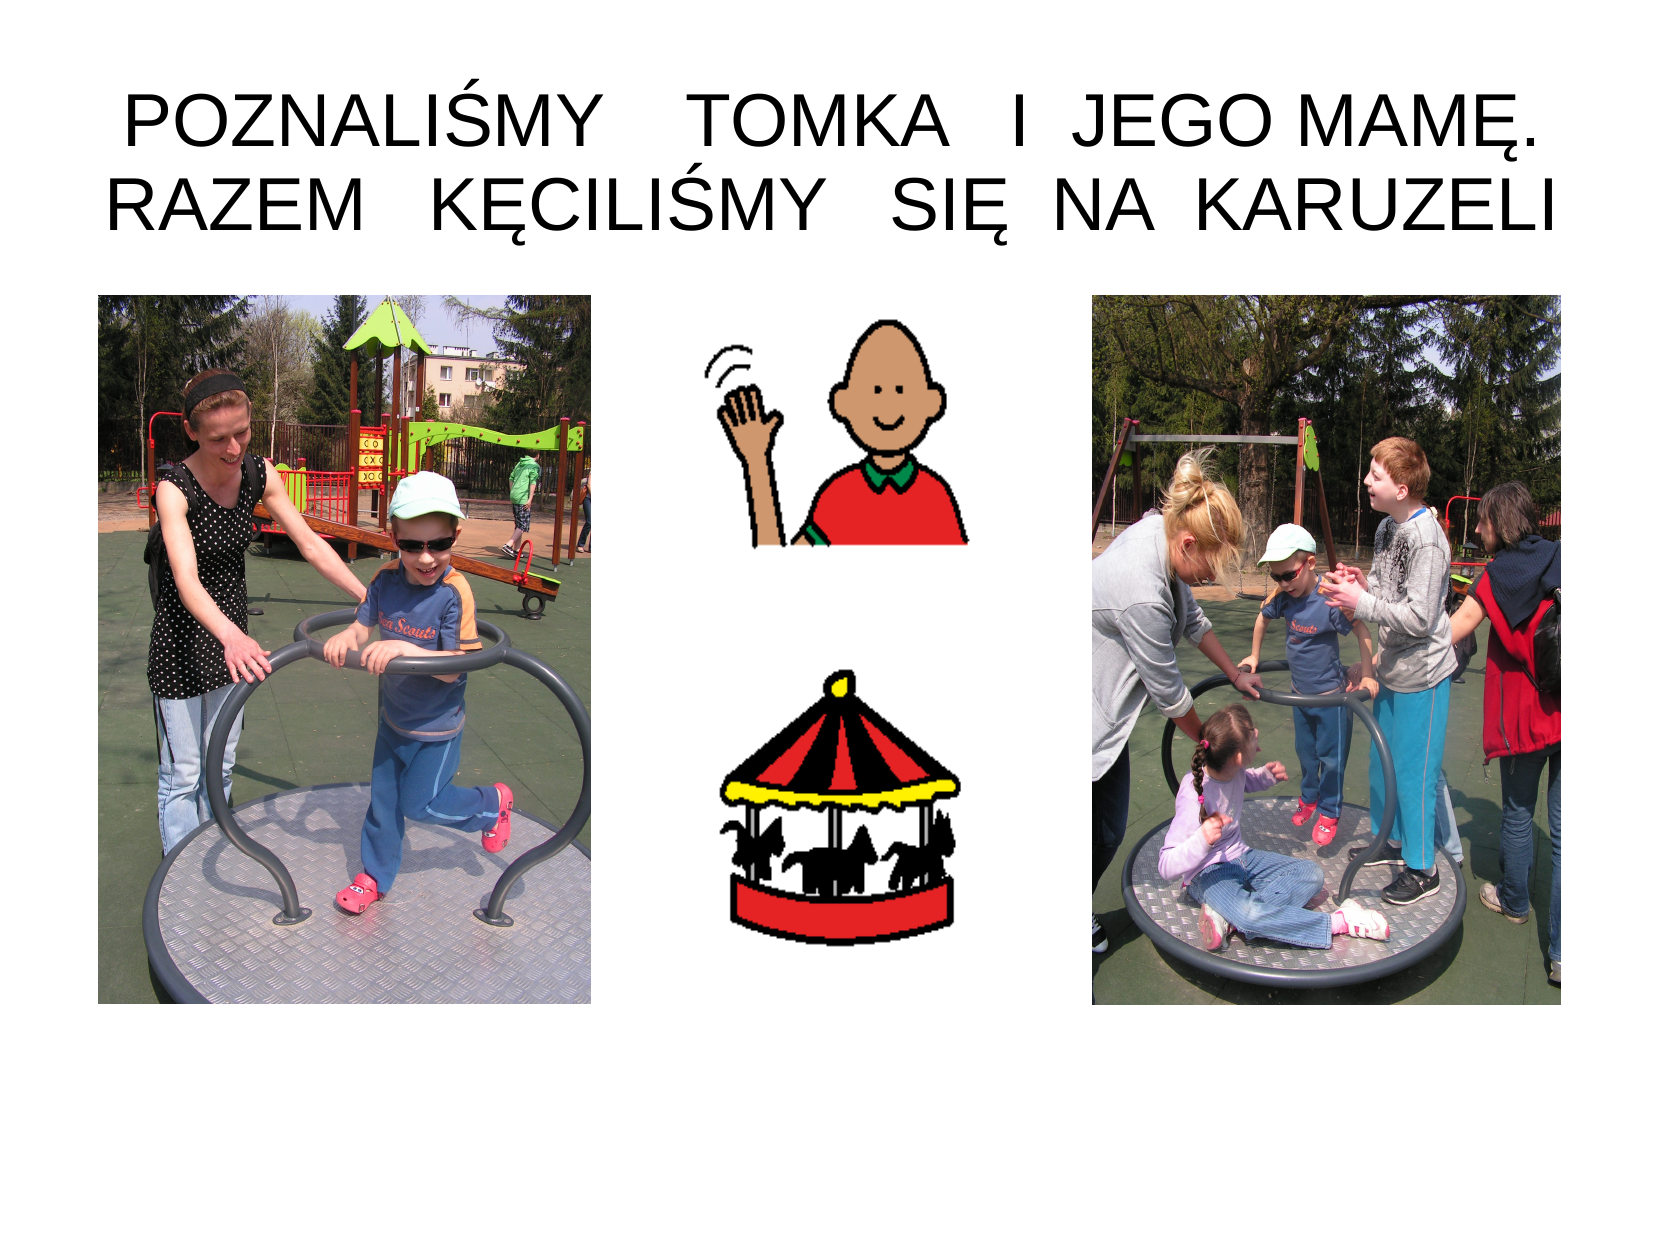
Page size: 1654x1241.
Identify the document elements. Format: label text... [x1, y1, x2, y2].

title POZNALIŚMY TOMKA I JEGO MAMĘ. RAZEM KĘCILIŚMY SIĘ NA KARUZELI [88, 58, 1577, 266]
picture [693, 295, 975, 562]
picture [1092, 295, 1561, 1005]
picture [679, 649, 1004, 962]
picture [98, 295, 591, 1004]
